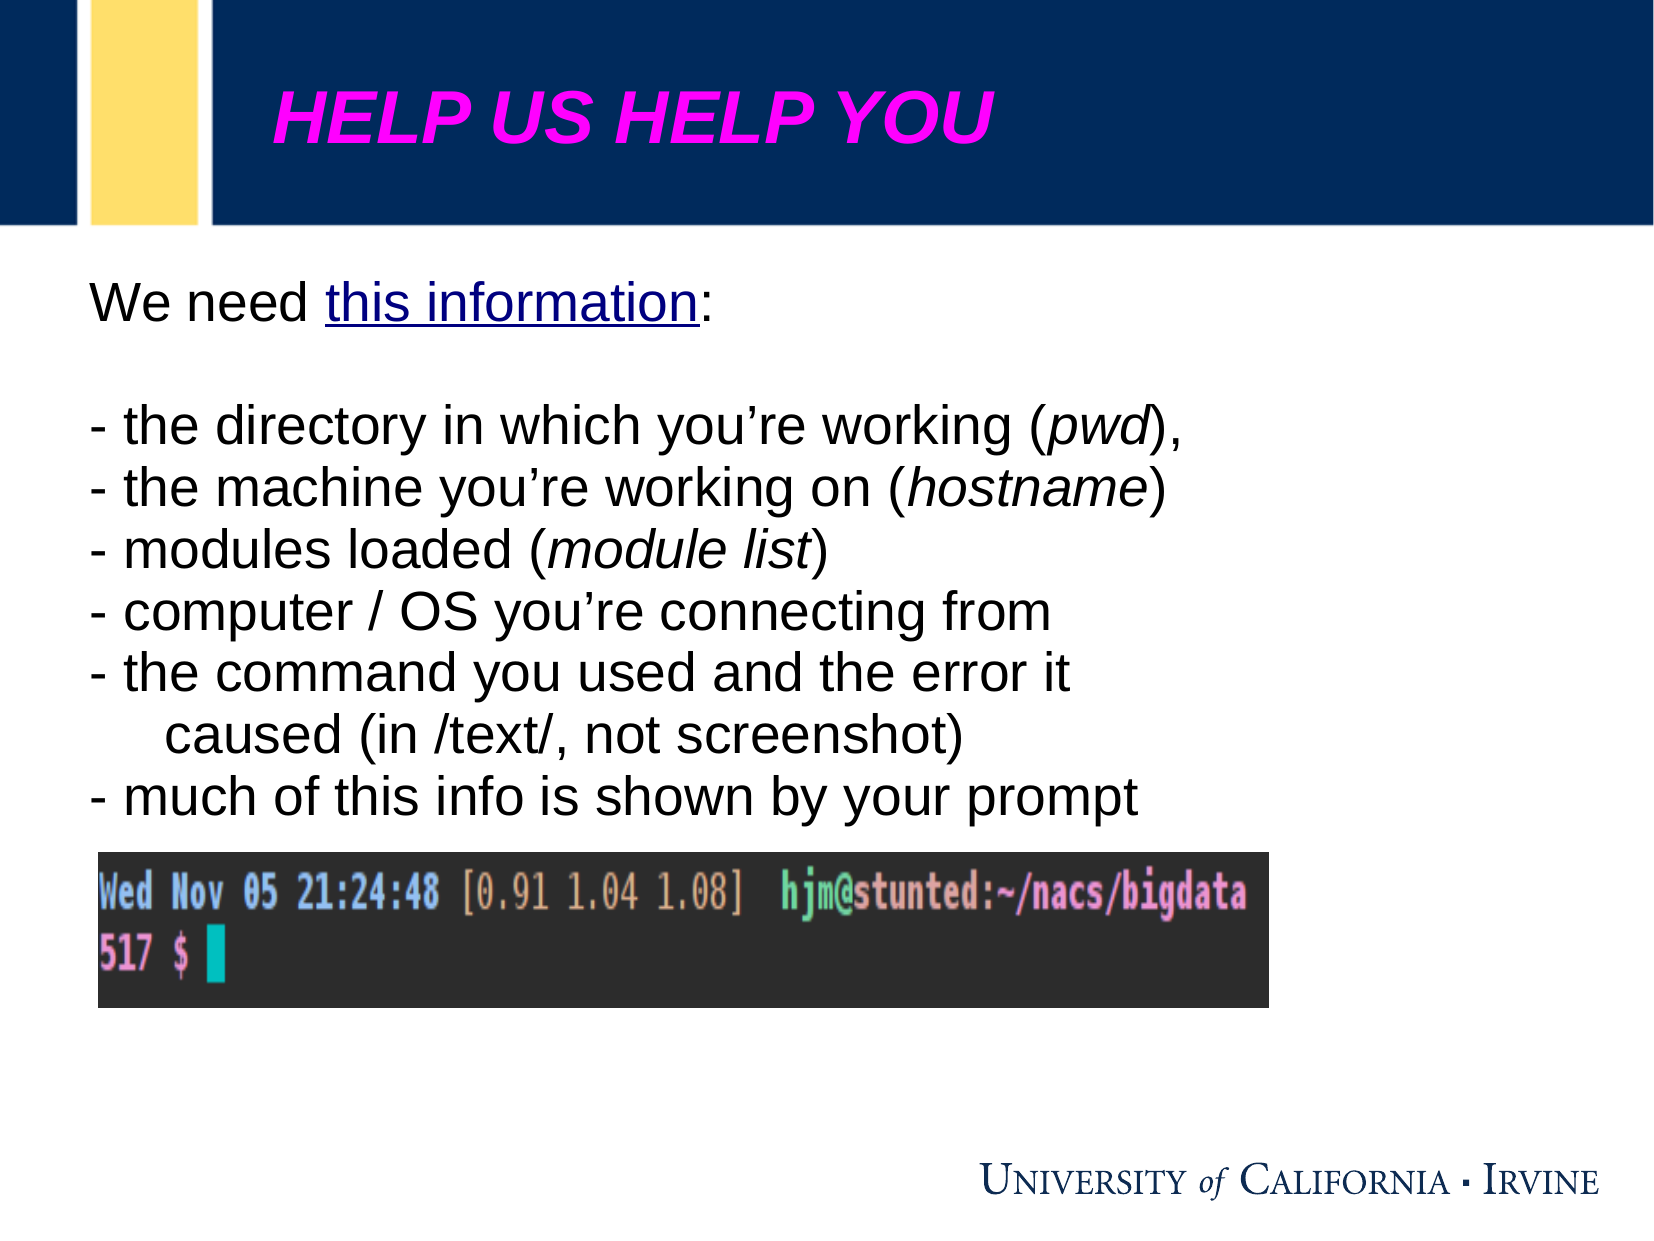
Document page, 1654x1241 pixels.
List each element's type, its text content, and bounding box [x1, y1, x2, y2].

title HELP US HELP YOU [257, 0, 1654, 228]
picture [0, 0, 1654, 1241]
text_box We need this information: - the directory in which you’re working (pwd), - the machine you’re working on (hostname) - modules loaded (module list) - computer / OS you’re connecting from - the command you used and the error it caused (in /text/, not screenshot) - much of this info is shown by your prompt [75, 263, 1564, 1141]
